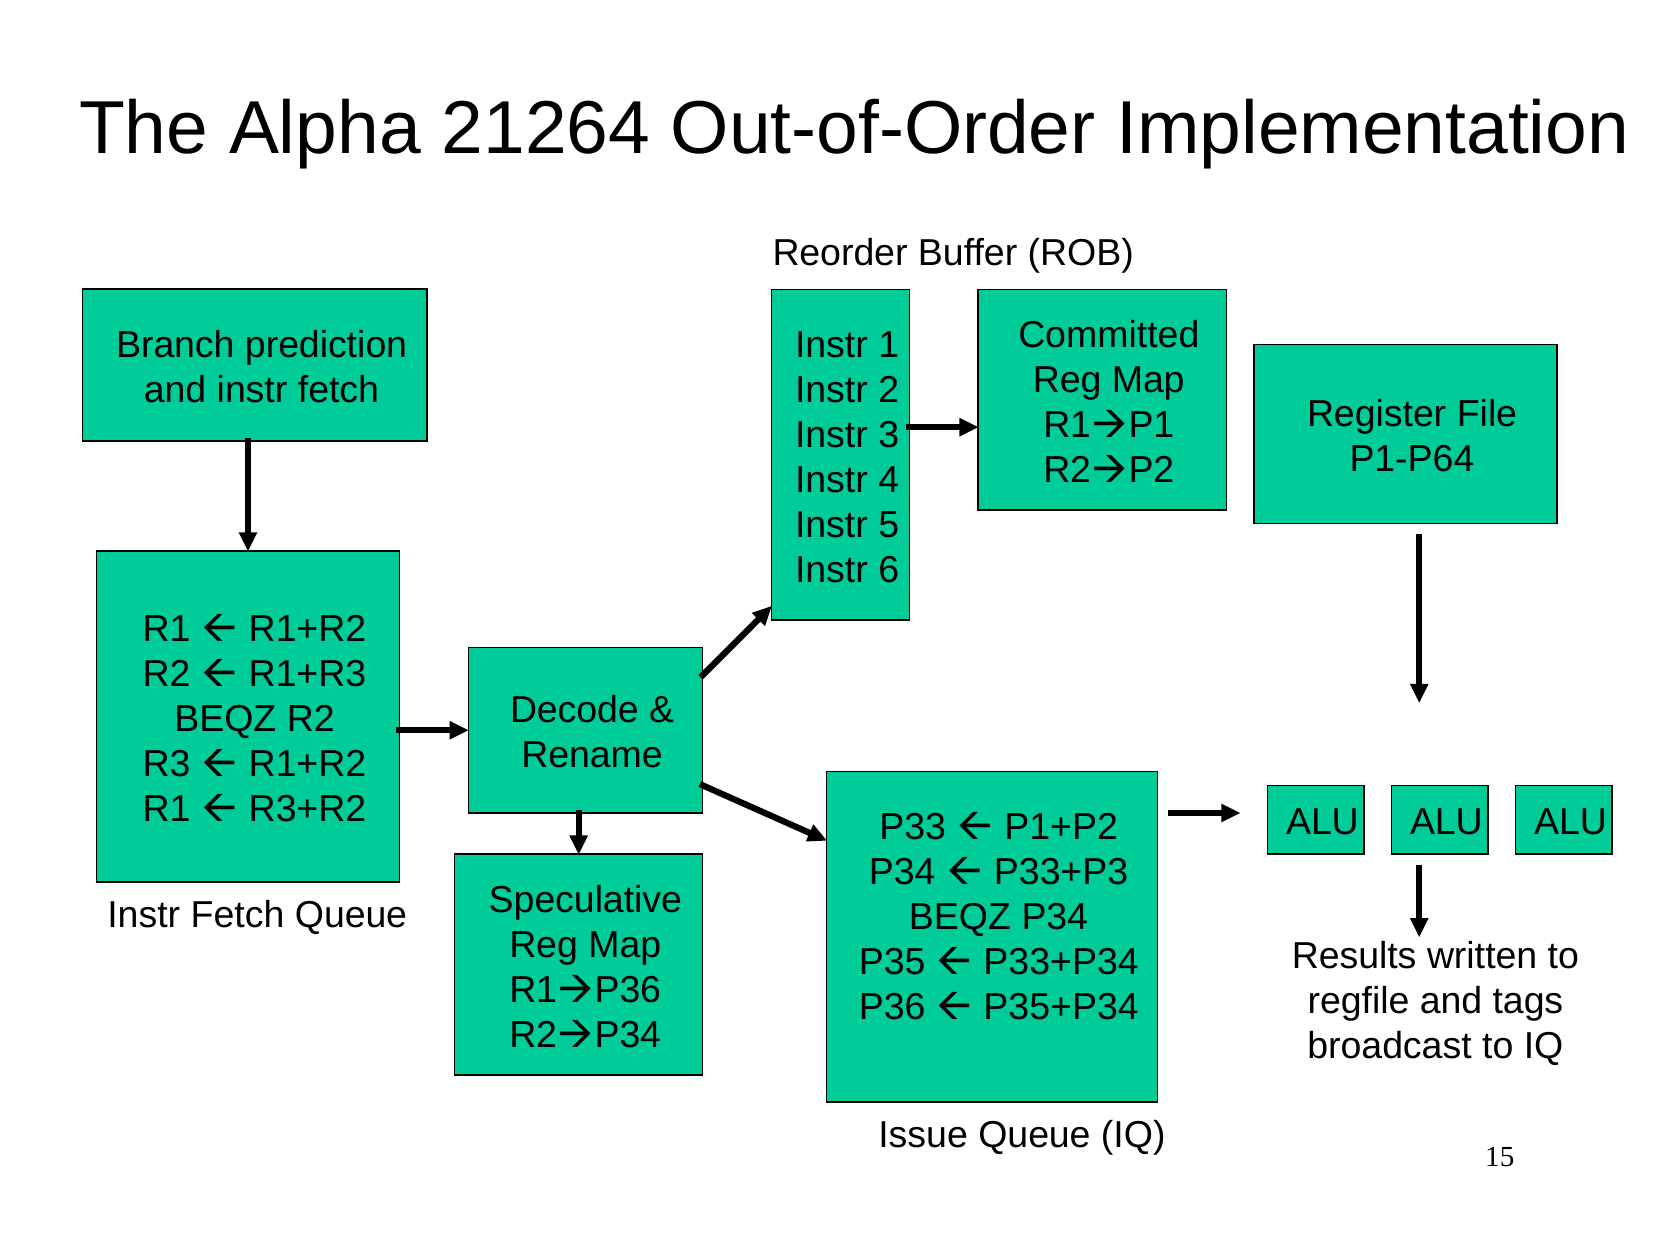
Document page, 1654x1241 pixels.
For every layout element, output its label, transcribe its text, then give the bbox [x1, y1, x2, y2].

text_box Instr Fetch Queue [79, 881, 423, 943]
text_box R1  R1+R2 R2  R1+R3 BEQZ R2 R3  R1+R2 R1  R3+R2 [96, 551, 400, 881]
text_box Reorder Buffer (ROB) [744, 220, 1149, 281]
text_box The Alpha 21264 Out-of-Order Implementation [64, 71, 1646, 177]
text_box Instr 1 Instr 2 Instr 3 Instr 4 Instr 5 Instr 6 [771, 289, 910, 621]
text_box Register File P1-P64 [1253, 344, 1557, 524]
text_box Issue Queue (IQ) [850, 1102, 1181, 1163]
text_box ALU [1267, 785, 1365, 855]
text_box <number> [1184, 1129, 1530, 1213]
text_box ALU [1391, 785, 1489, 855]
text_box Branch prediction and instr fetch [82, 289, 428, 441]
text_box Speculative Reg Map R1P36 R2P34 [454, 854, 703, 1075]
text_box P33  P1+P2 P34  P33+P3 BEQZ P34 P35  P33+P34 P36  P35+P34 [826, 771, 1158, 1103]
text_box Committed Reg Map R1P1 R2P2 [978, 289, 1227, 510]
text_box Results written to regfile and tags broadcast to IQ [1263, 923, 1595, 1074]
text_box ALU [1515, 785, 1613, 855]
text_box Decode & Rename [468, 647, 703, 813]
